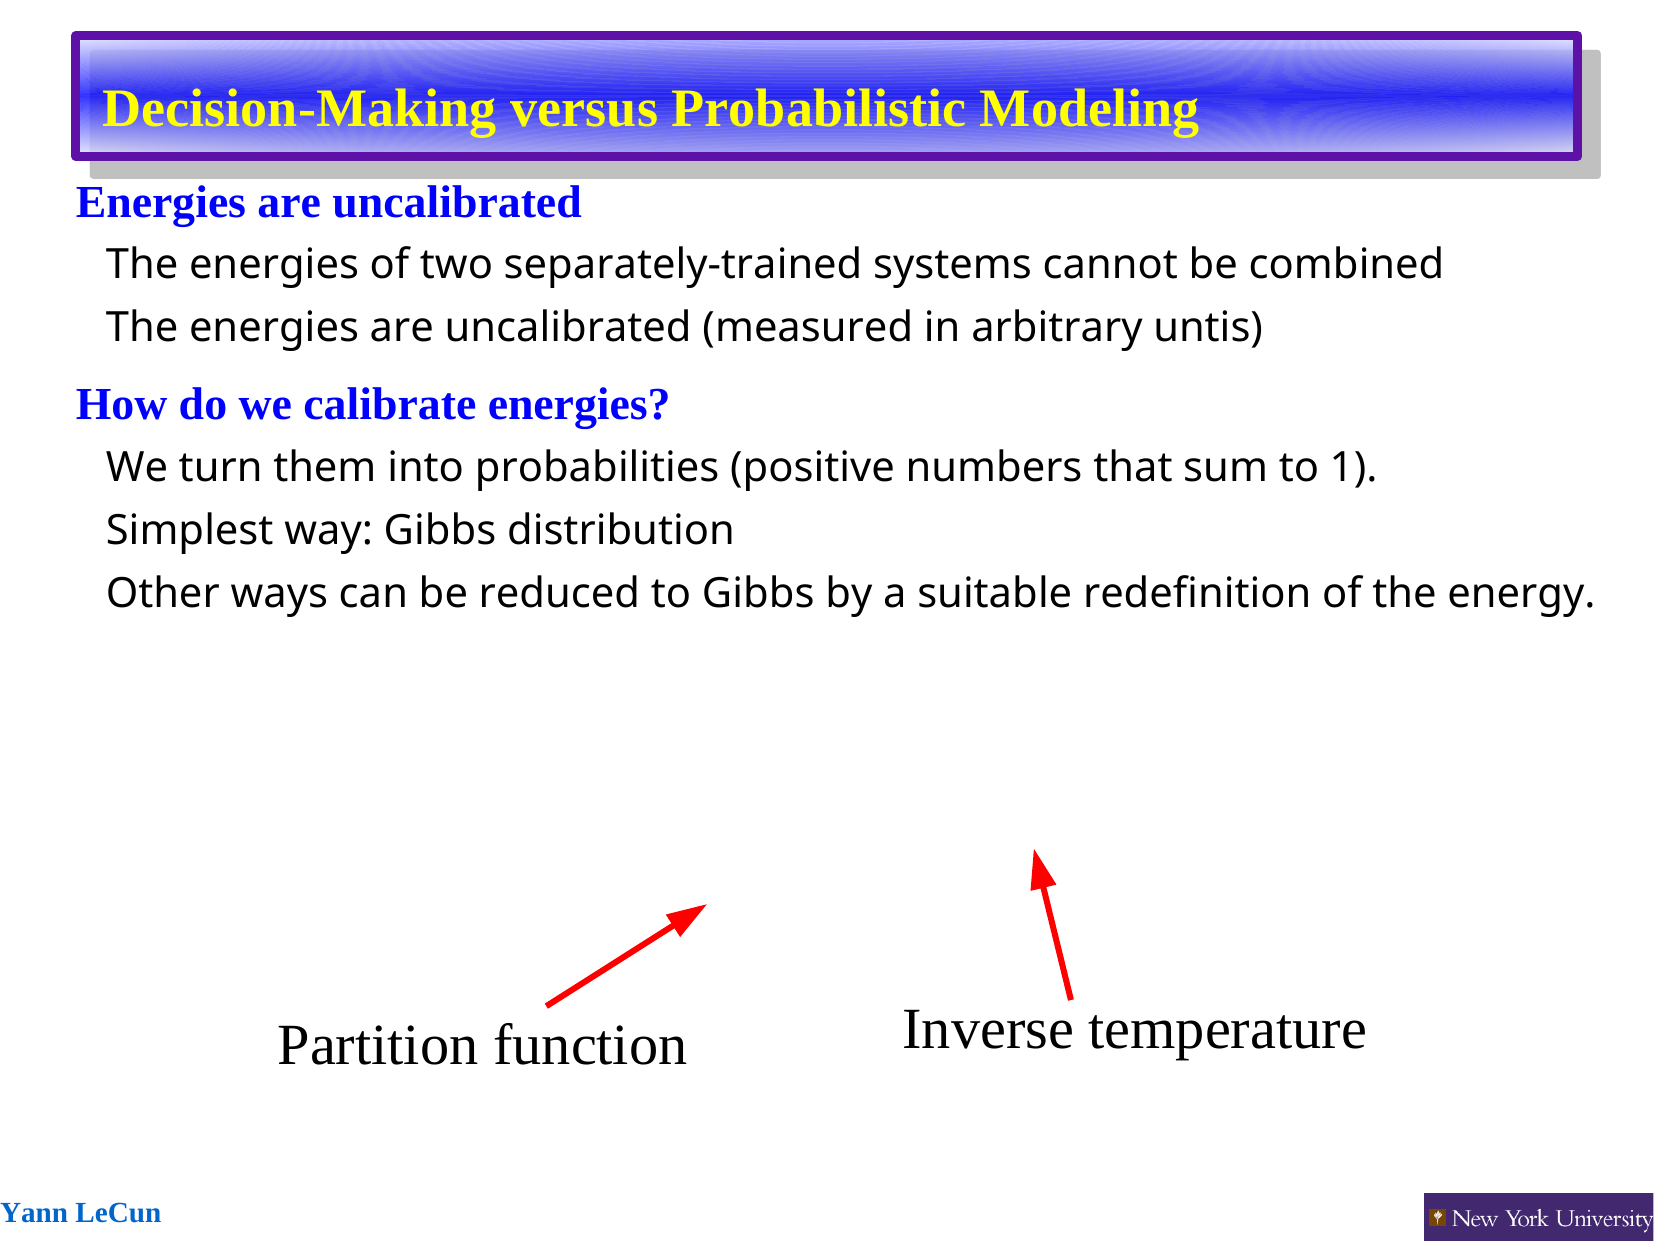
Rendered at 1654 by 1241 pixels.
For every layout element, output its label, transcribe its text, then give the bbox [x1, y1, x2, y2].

title Decision-Making versus Probabilistic Modeling [75, 35, 1578, 157]
list Energies are uncalibrated The energies of two separately-trained systems cannot be combined The energies are uncalibrated (measured in arbitrary untis) How do we calibrate energies? We turn them into probabilities (positive numbers that sum to 1). Simplest way: Gibbs distribution Other ways can be reduced to Gibbs by a suitable redefinition of the energy. [75, 176, 1597, 692]
picture [1424, 1193, 1654, 1241]
picture [311, 660, 1309, 908]
text_box Partition function [277, 1012, 703, 1083]
text_box Inverse temperature [902, 996, 1368, 1068]
